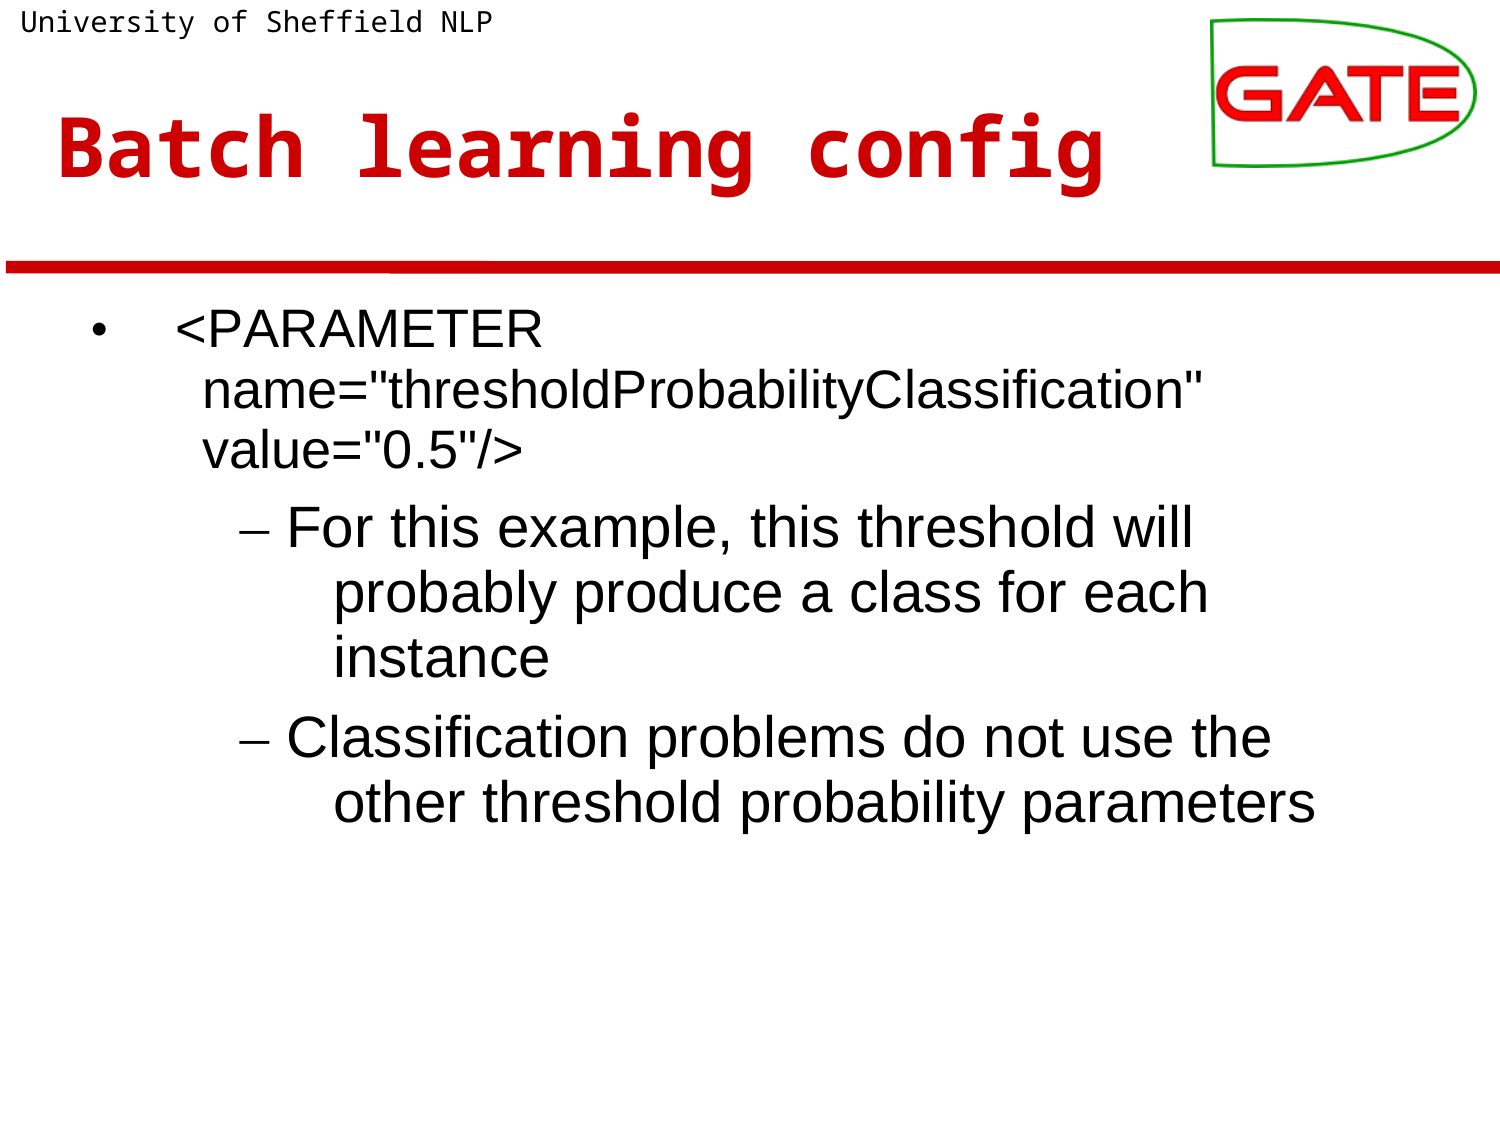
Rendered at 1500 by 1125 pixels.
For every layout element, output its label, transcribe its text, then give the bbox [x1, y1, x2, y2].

list <PARAMETER name="thresholdProbabilityClassification" value="0.5"/> For this example, this threshold will probably produce a class for each instance Classification problems do not use the other threshold probability parameters [74, 290, 1425, 1034]
picture [1210, 18, 1477, 168]
title Batch learning config [41, 37, 1391, 254]
